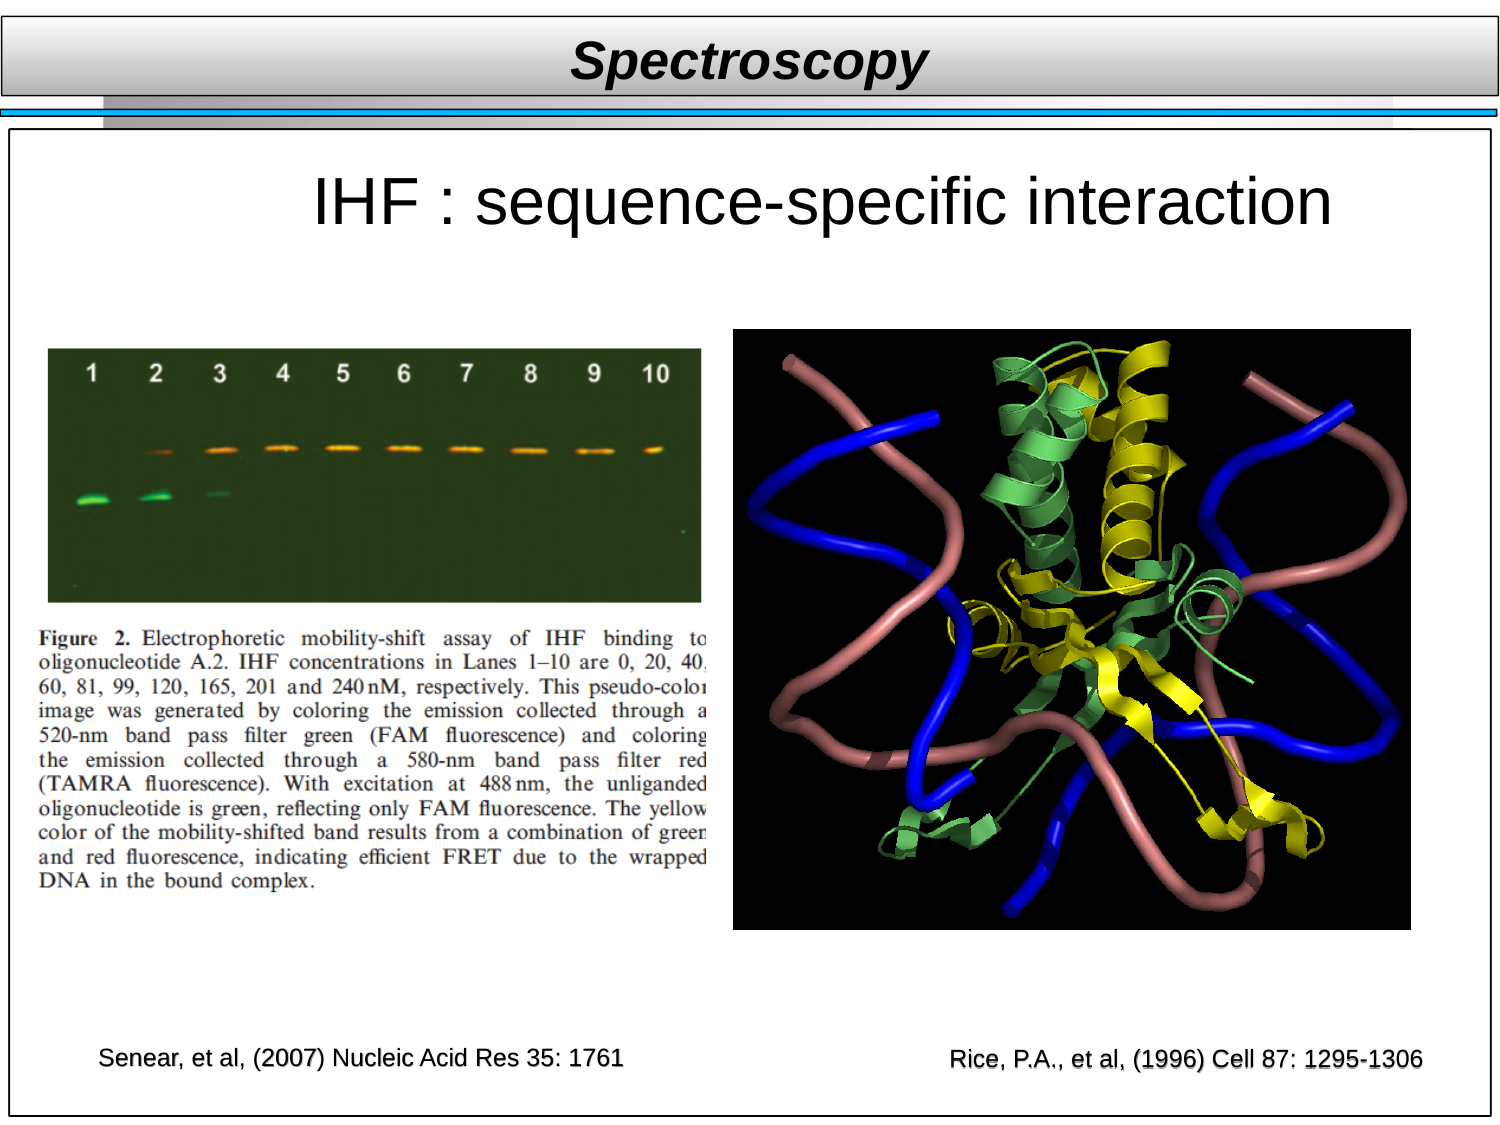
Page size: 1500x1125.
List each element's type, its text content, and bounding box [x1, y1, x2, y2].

picture [35, 345, 706, 897]
text_box [0, 109, 1497, 117]
picture [733, 329, 1411, 931]
text_box [9, 129, 1491, 1116]
text_box Senear, et al, (2007) Nucleic Acid Res 35: 1761 [83, 1034, 641, 1079]
text_box Spectroscopy [1, 16, 1499, 96]
text_box IHF : sequence-specific interaction [268, 150, 1380, 238]
text_box Rice, P.A., et al, (1996) Cell 87: 1295-1306 [934, 1035, 1440, 1080]
